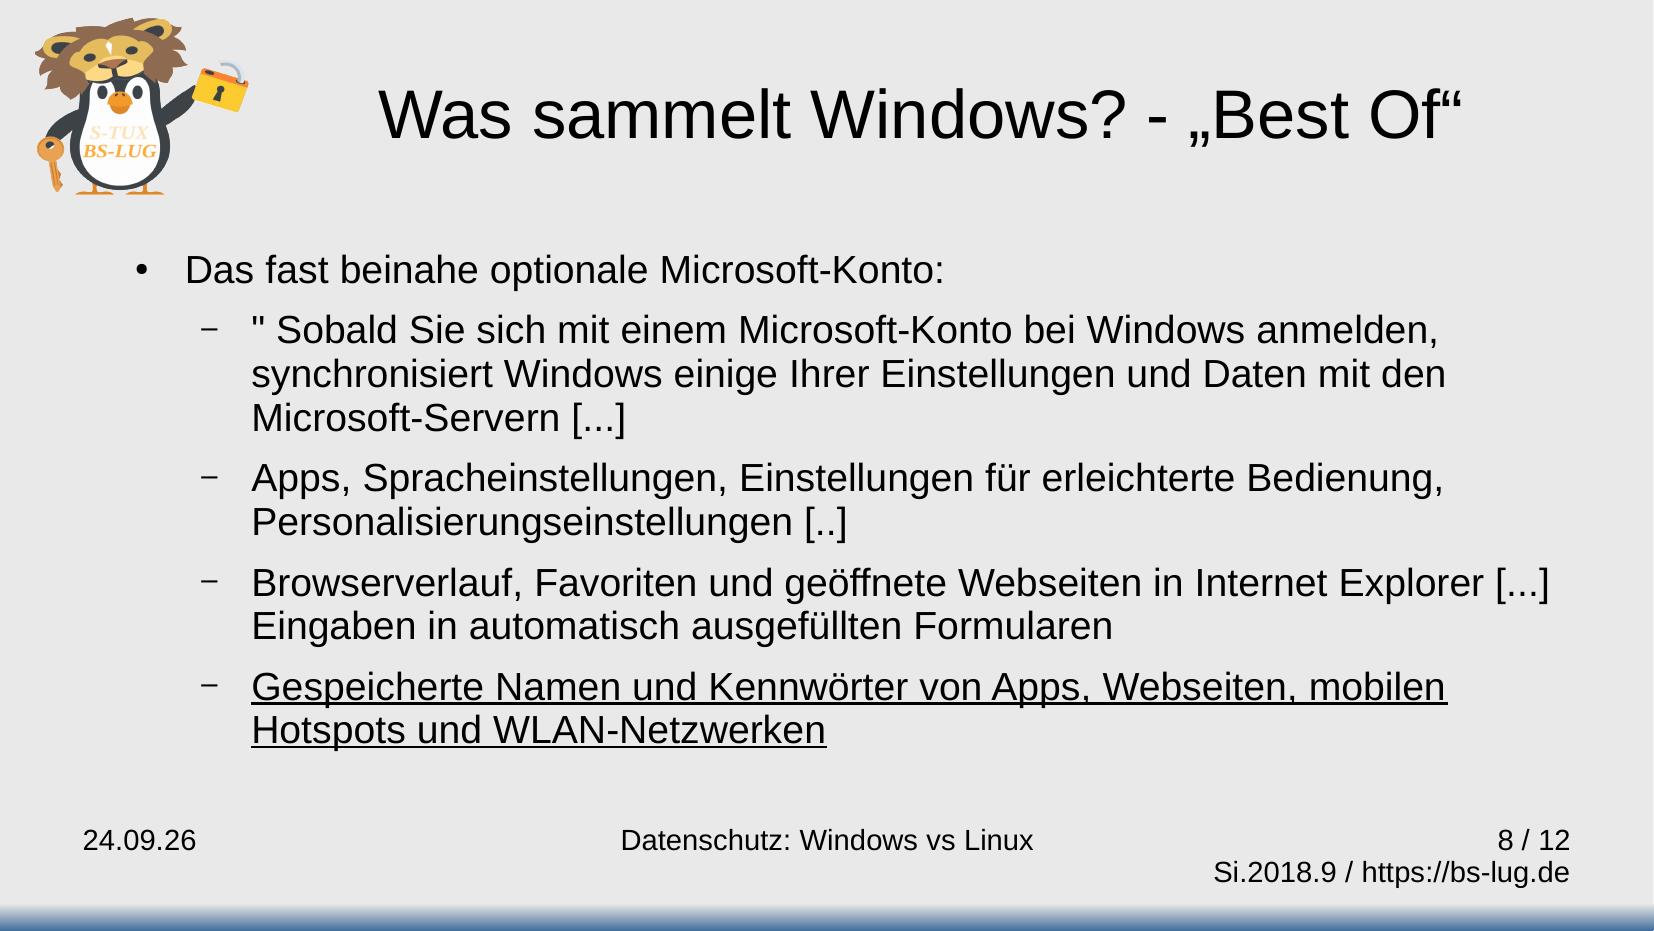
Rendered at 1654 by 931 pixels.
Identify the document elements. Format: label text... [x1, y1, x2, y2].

picture [35, 17, 249, 211]
list Das fast beinahe optionale Microsoft-Konto: " Sobald Sie sich mit einem Microsoft-Konto bei Windows anmelden, synchronisiert Windows einige Ihrer Einstellungen und Daten mit den Microsoft-Servern [...] Apps, Spracheinstellungen, Einstellungen für erleichterte Bedienung, Personalisierungseinstellungen [..] Browserverlauf, Favoriten und geöffnete Webseiten in Internet Explorer [...] Eingaben in automatisch ausgefüllten Formularen Gespeicherte Namen und Kennwörter von Apps, Webseiten, mobilen Hotspots und WLAN-Netzwerken [118, 248, 1571, 758]
title Was sammelt Windows? - „Best Of“ [271, 37, 1571, 193]
